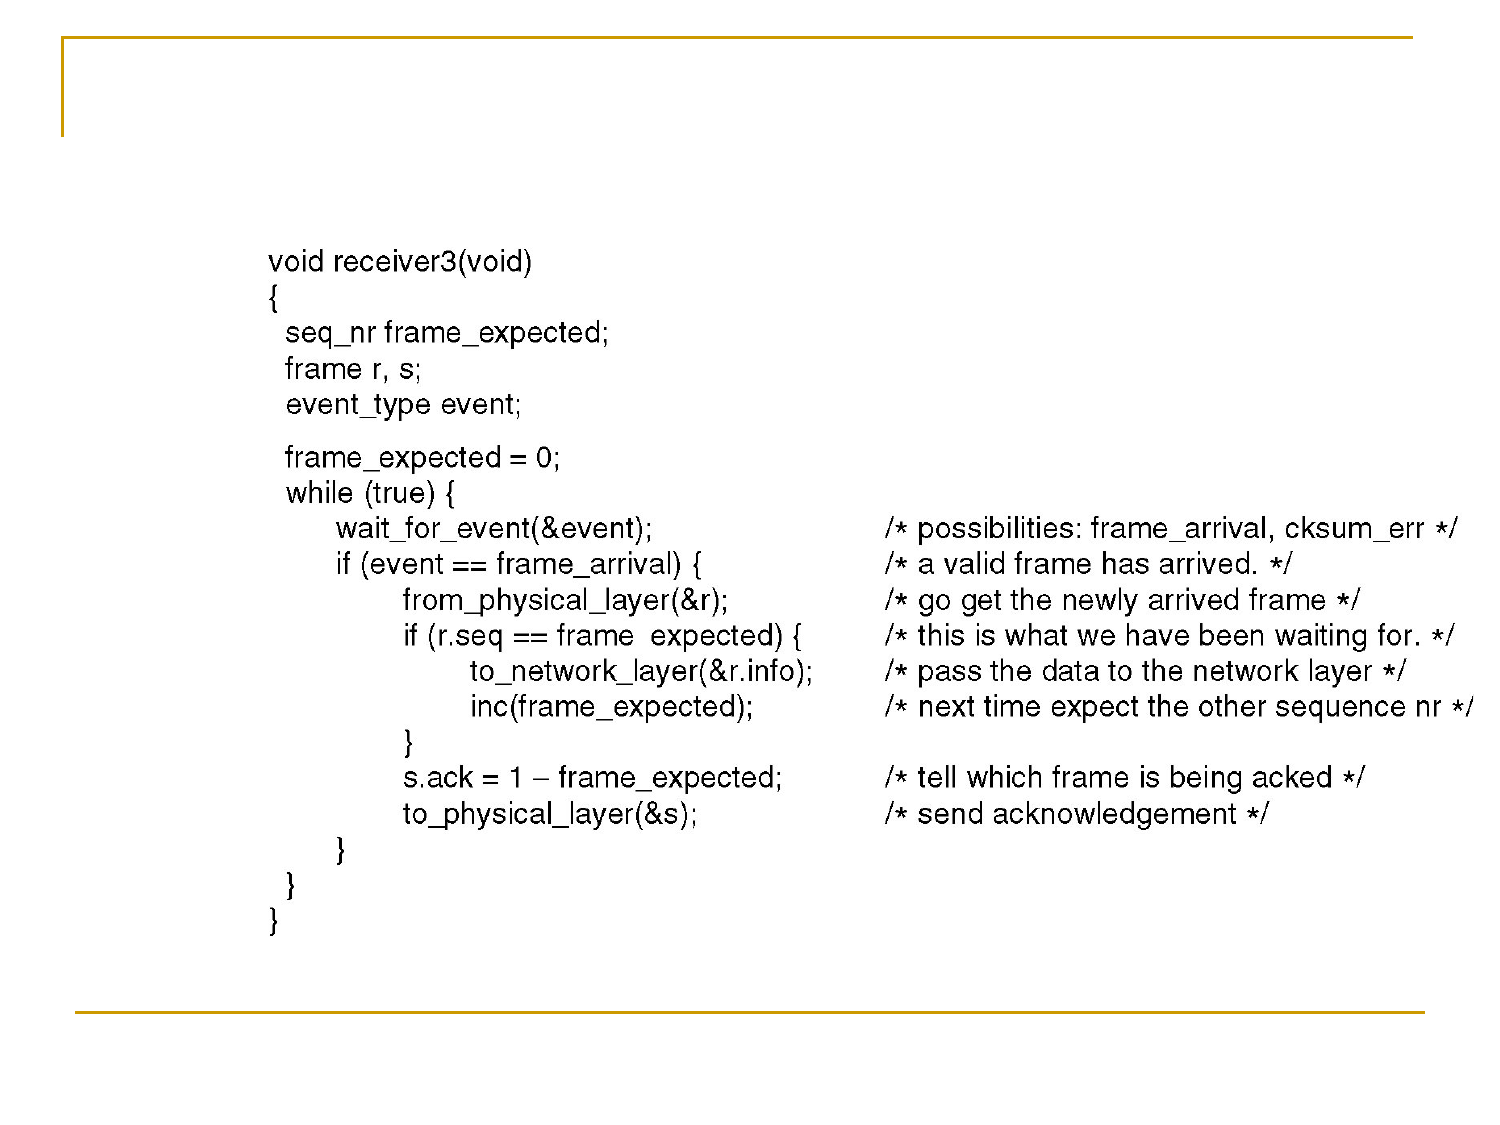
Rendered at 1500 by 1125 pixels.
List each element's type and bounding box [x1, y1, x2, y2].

picture [268, 220, 1474, 955]
